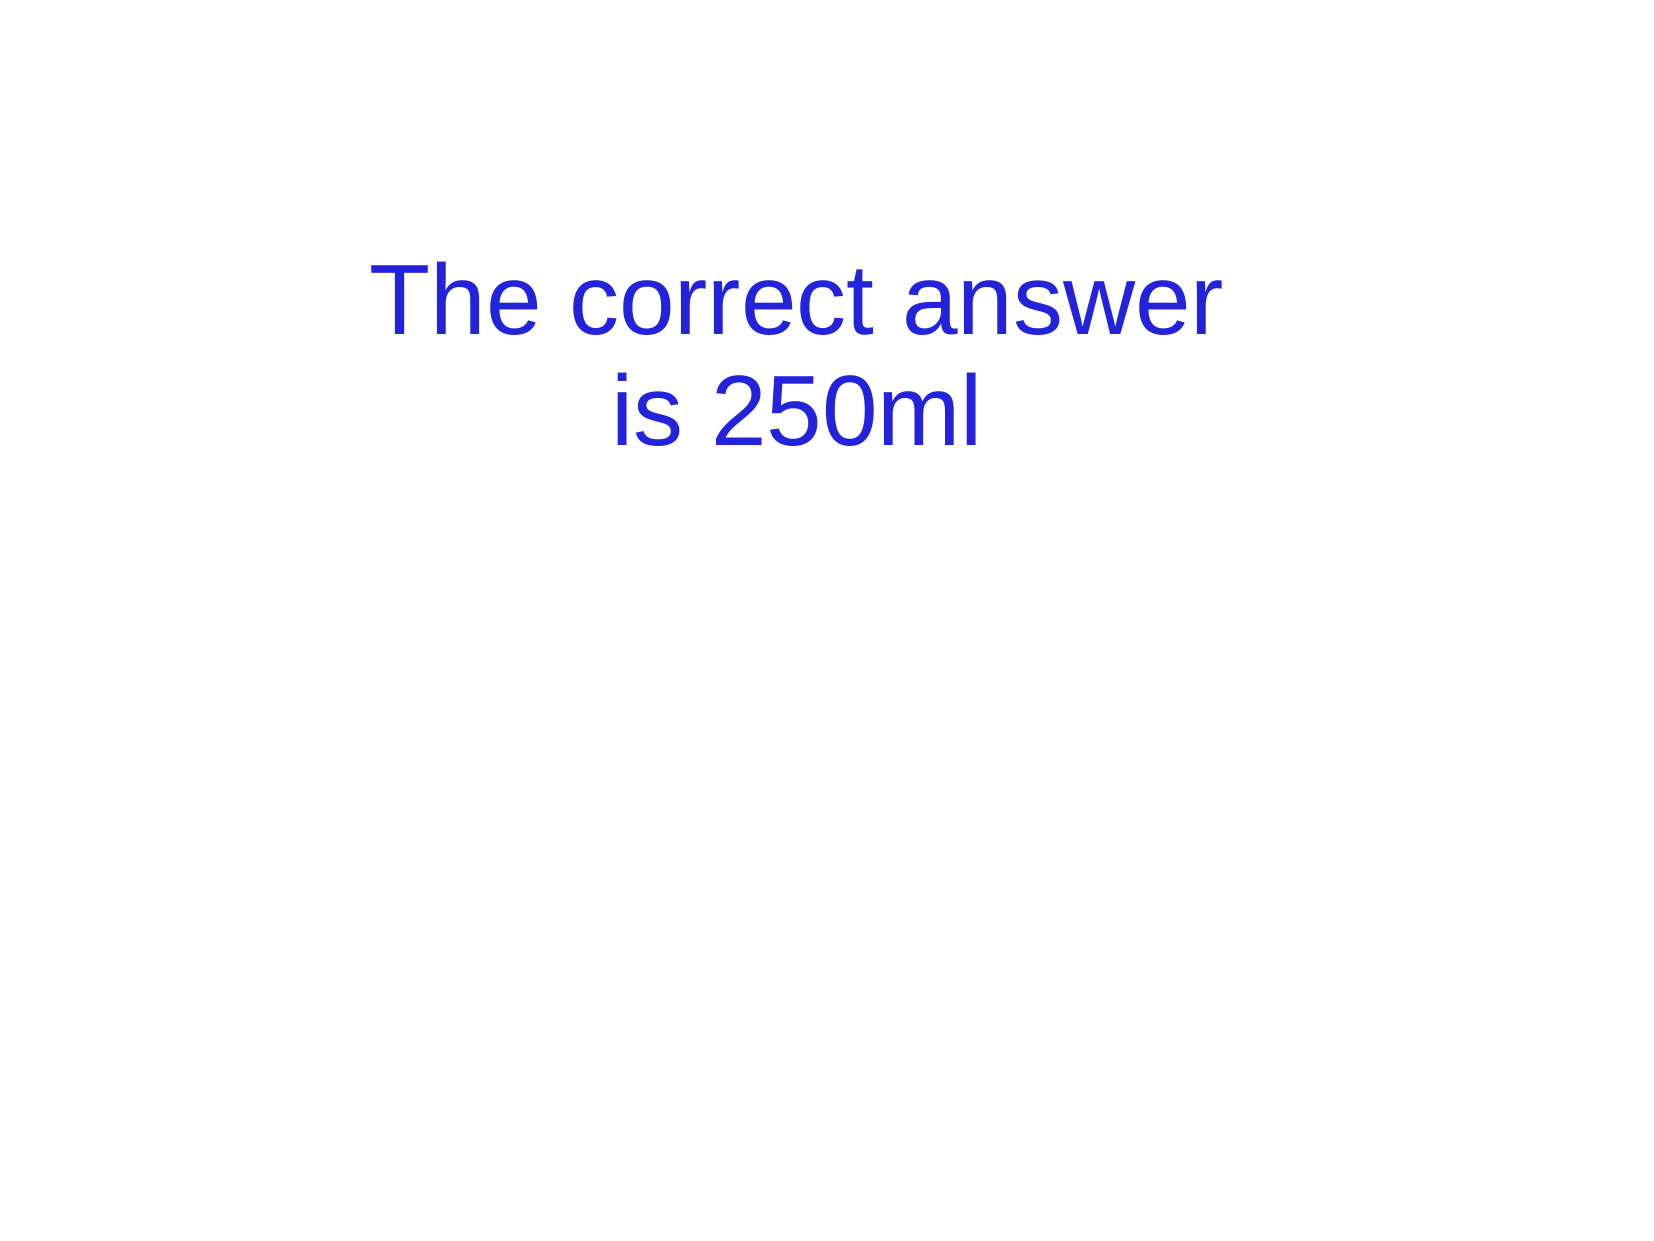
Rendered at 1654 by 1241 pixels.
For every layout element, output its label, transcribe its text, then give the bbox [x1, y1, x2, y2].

text_box The correct answer is 250ml [354, 236, 1241, 475]
